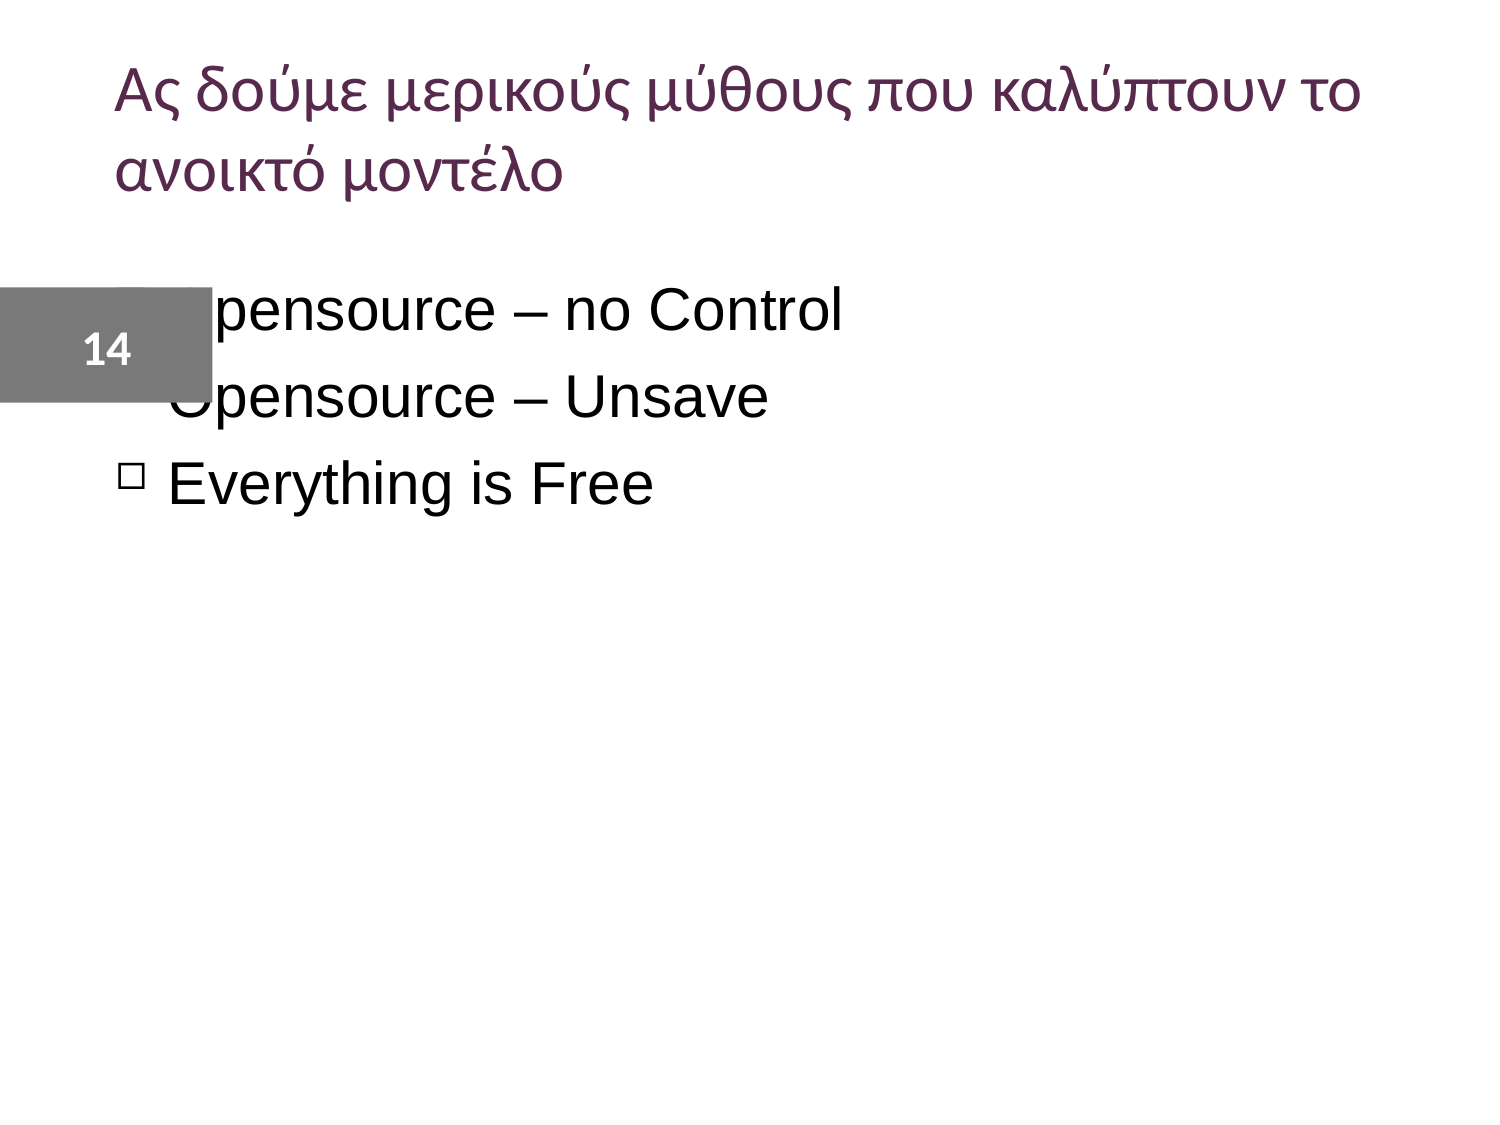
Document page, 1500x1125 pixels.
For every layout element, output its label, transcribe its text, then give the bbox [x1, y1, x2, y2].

list Opensource – no Control Opensource – Unsave Everything is Free [100, 262, 1438, 1006]
text_box [0, 287, 213, 403]
title Ας δούμε μερικούς μύθους που καλύπτουν το ανοικτό μοντέλο [99, 37, 1438, 201]
